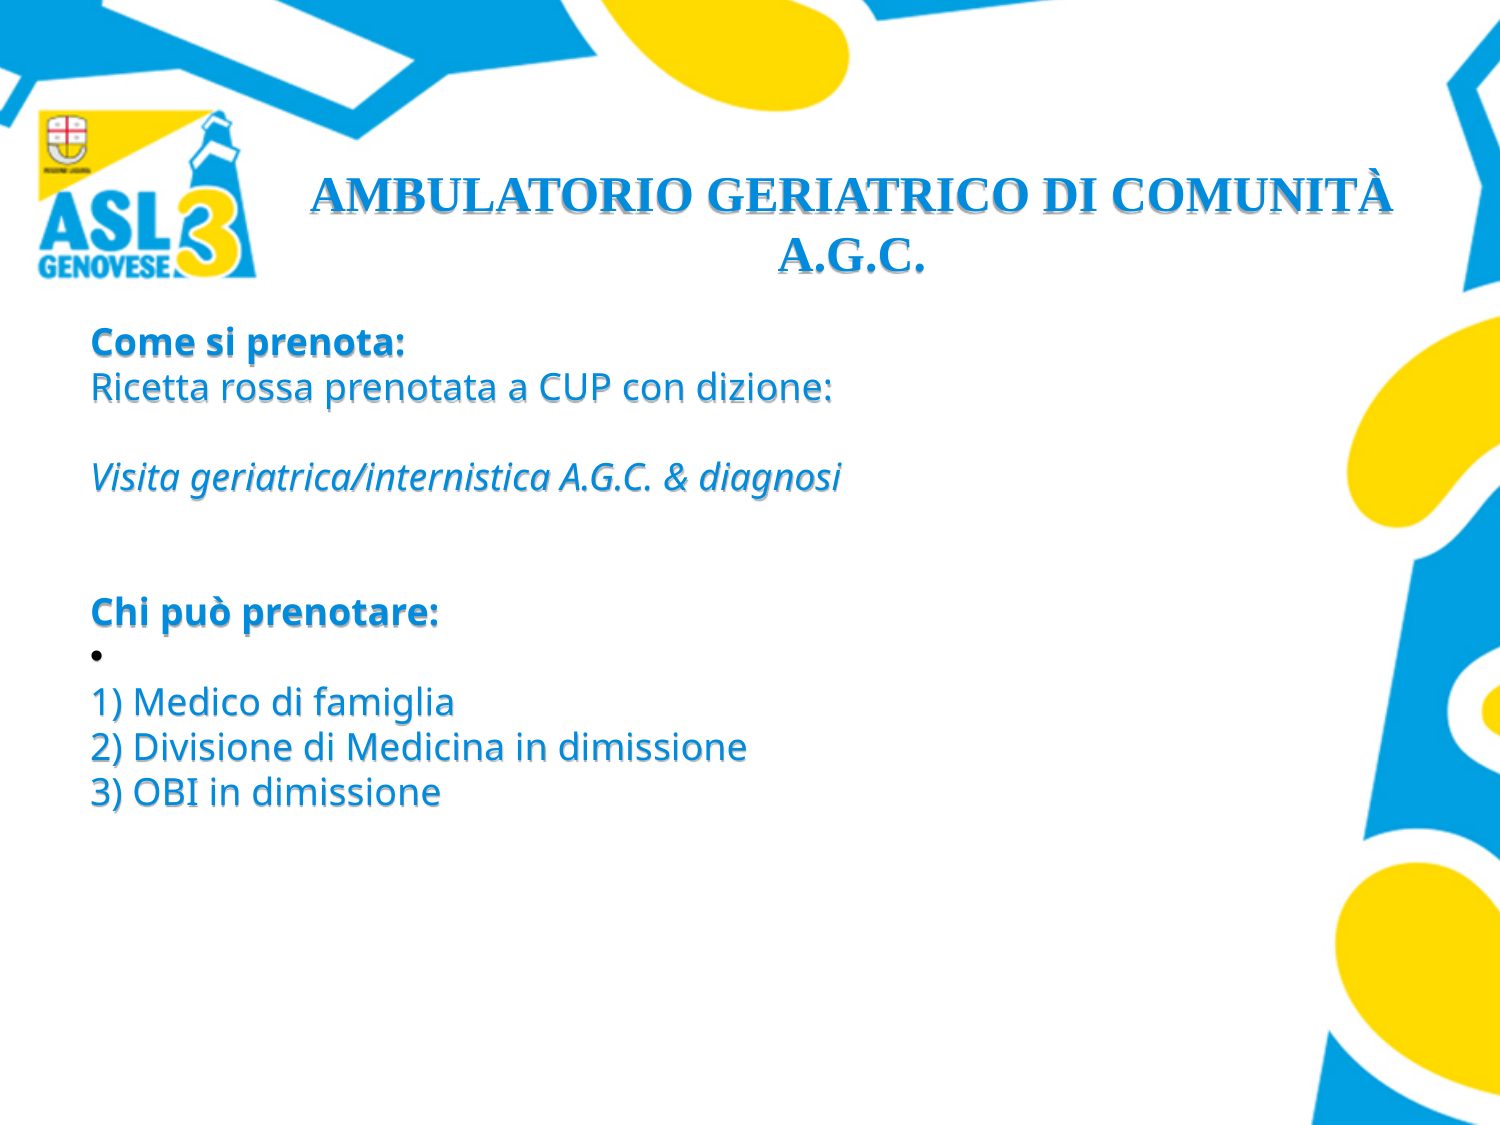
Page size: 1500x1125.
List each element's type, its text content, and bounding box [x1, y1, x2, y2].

title AMBULATORIO GERIATRICO DI COMUNITÀ A.G.C. [268, 153, 1435, 270]
list Come si prenota: Ricetta rossa prenotata a CUP con dizione: Visita geriatrica/internistica A.G.C. & diagnosi Chi può prenotare: 1) Medico di famiglia 2) Divisione di Medicina in dimissione 3) OBI in dimissione [75, 310, 1331, 1005]
